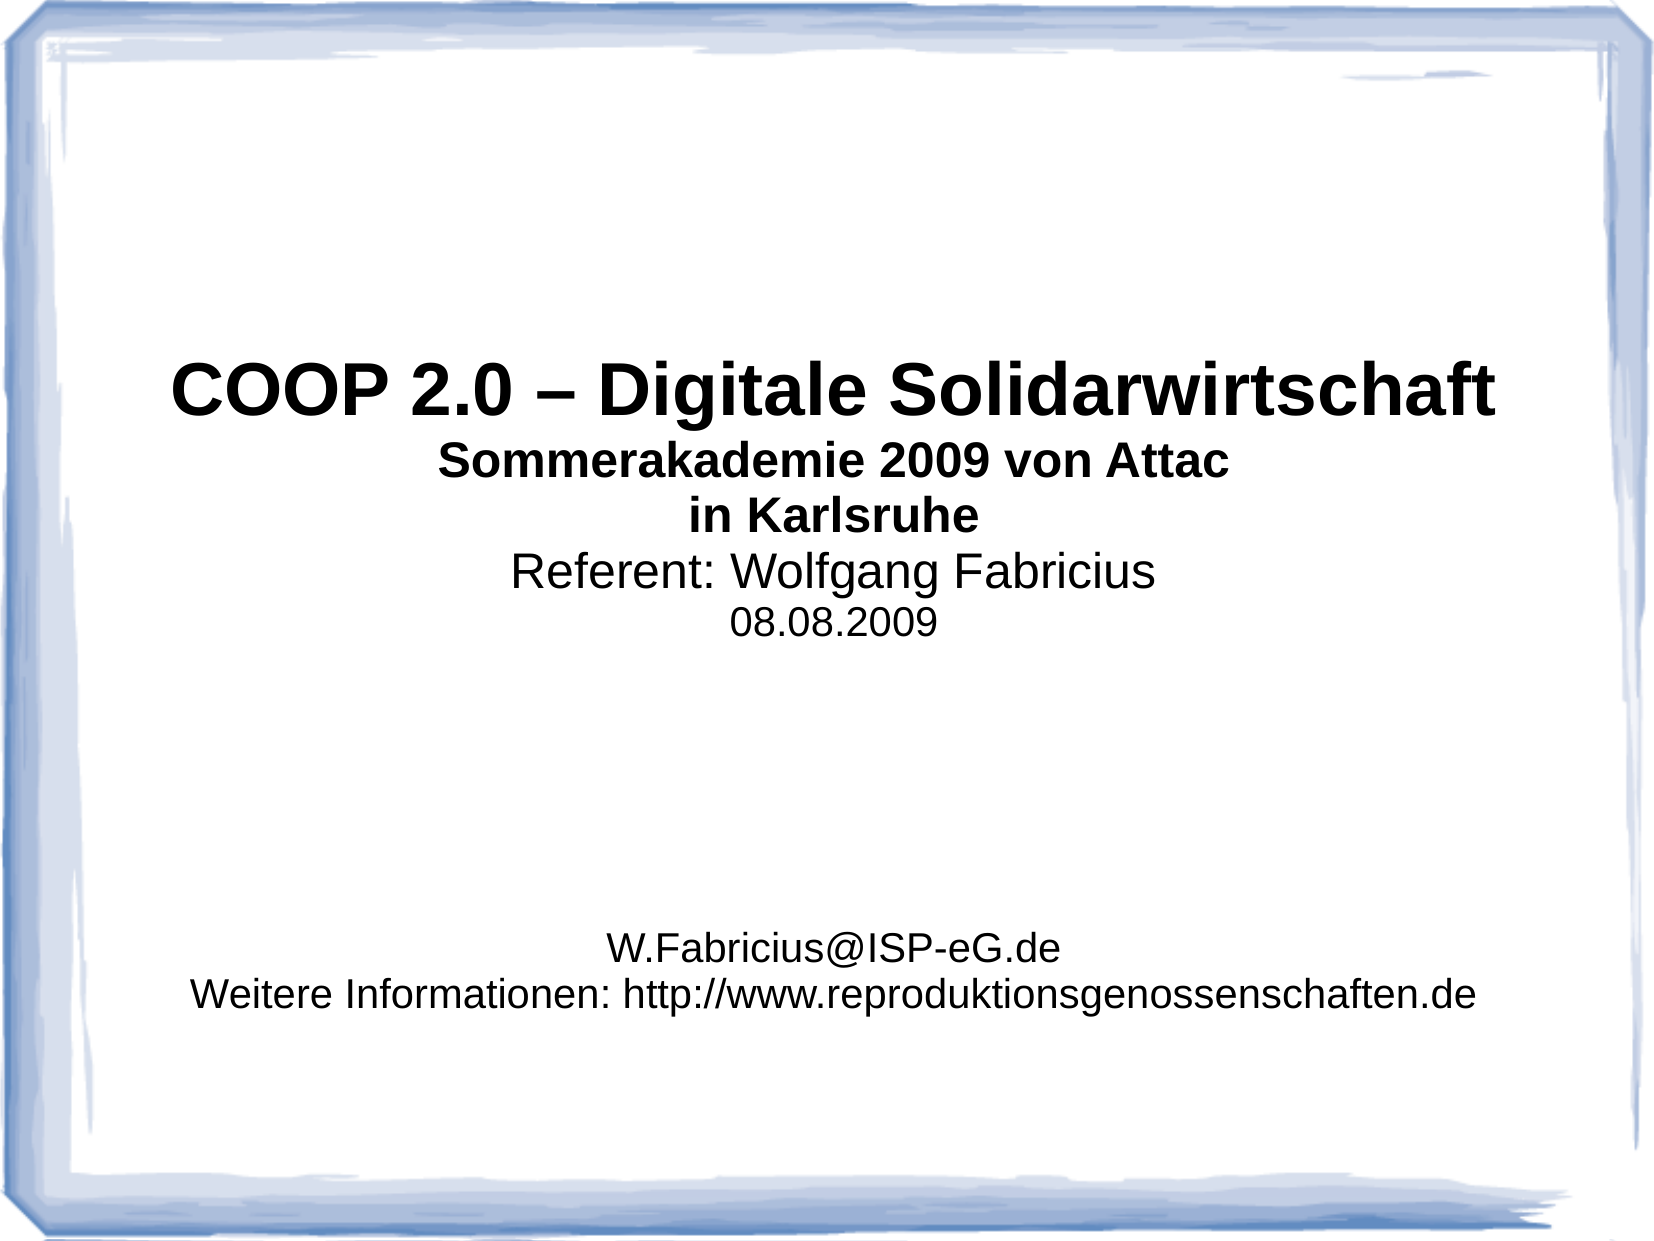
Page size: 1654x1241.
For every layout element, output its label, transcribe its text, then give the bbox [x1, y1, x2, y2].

picture [0, 0, 1654, 1241]
text_box COOP 2.0 – Digitale Solidarwirtschaft Sommerakademie 2009 von Attac in Karlsruhe Referent: Wolfgang Fabricius 08.08.2009 W.Fabricius@ISP-eG.de Weitere Informationen: http://www.reproduktionsgenossenschaften.de [79, 88, 1589, 1182]
